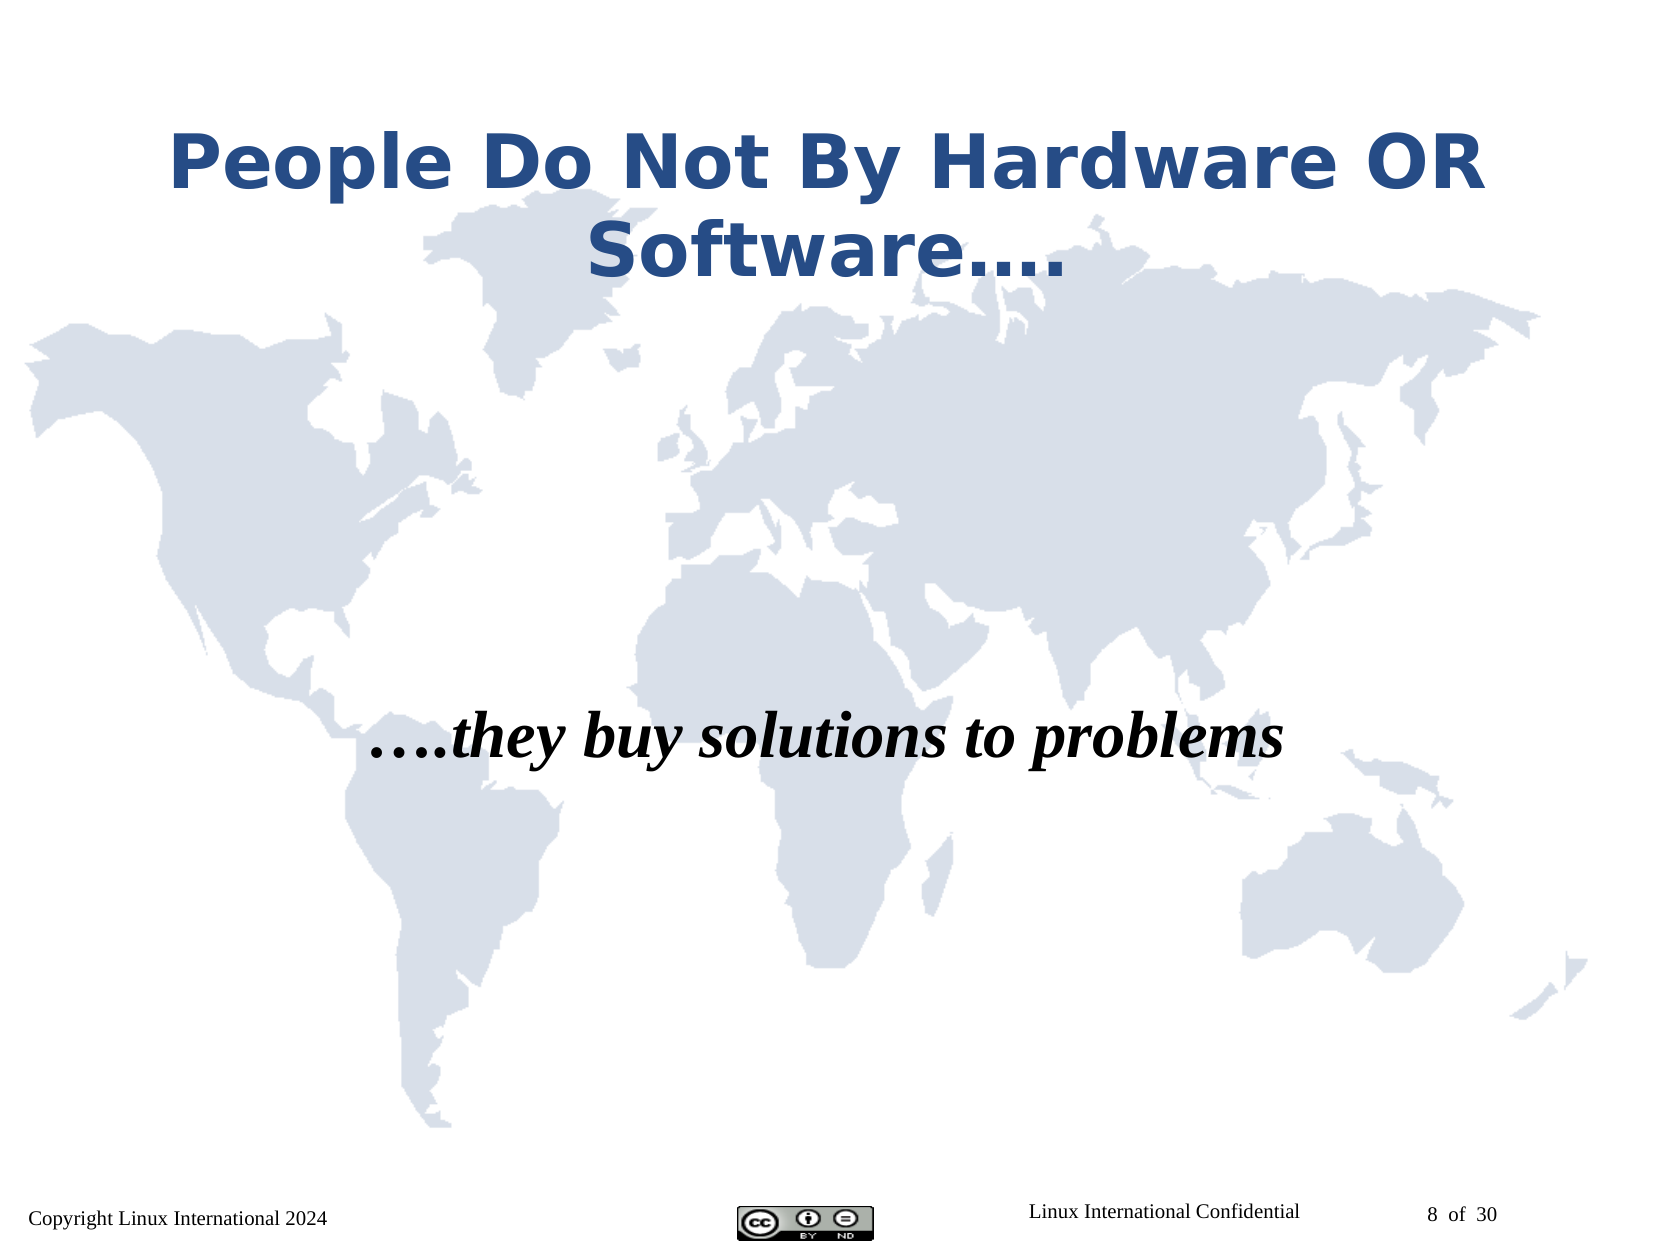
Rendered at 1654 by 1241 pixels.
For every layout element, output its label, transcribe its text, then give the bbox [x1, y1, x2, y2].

subtitle ….they buy solutions to problems [121, 344, 1534, 1127]
title People Do Not By Hardware OR Software…. [121, 102, 1534, 310]
picture [0, 108, 1616, 1164]
picture [737, 1206, 874, 1241]
